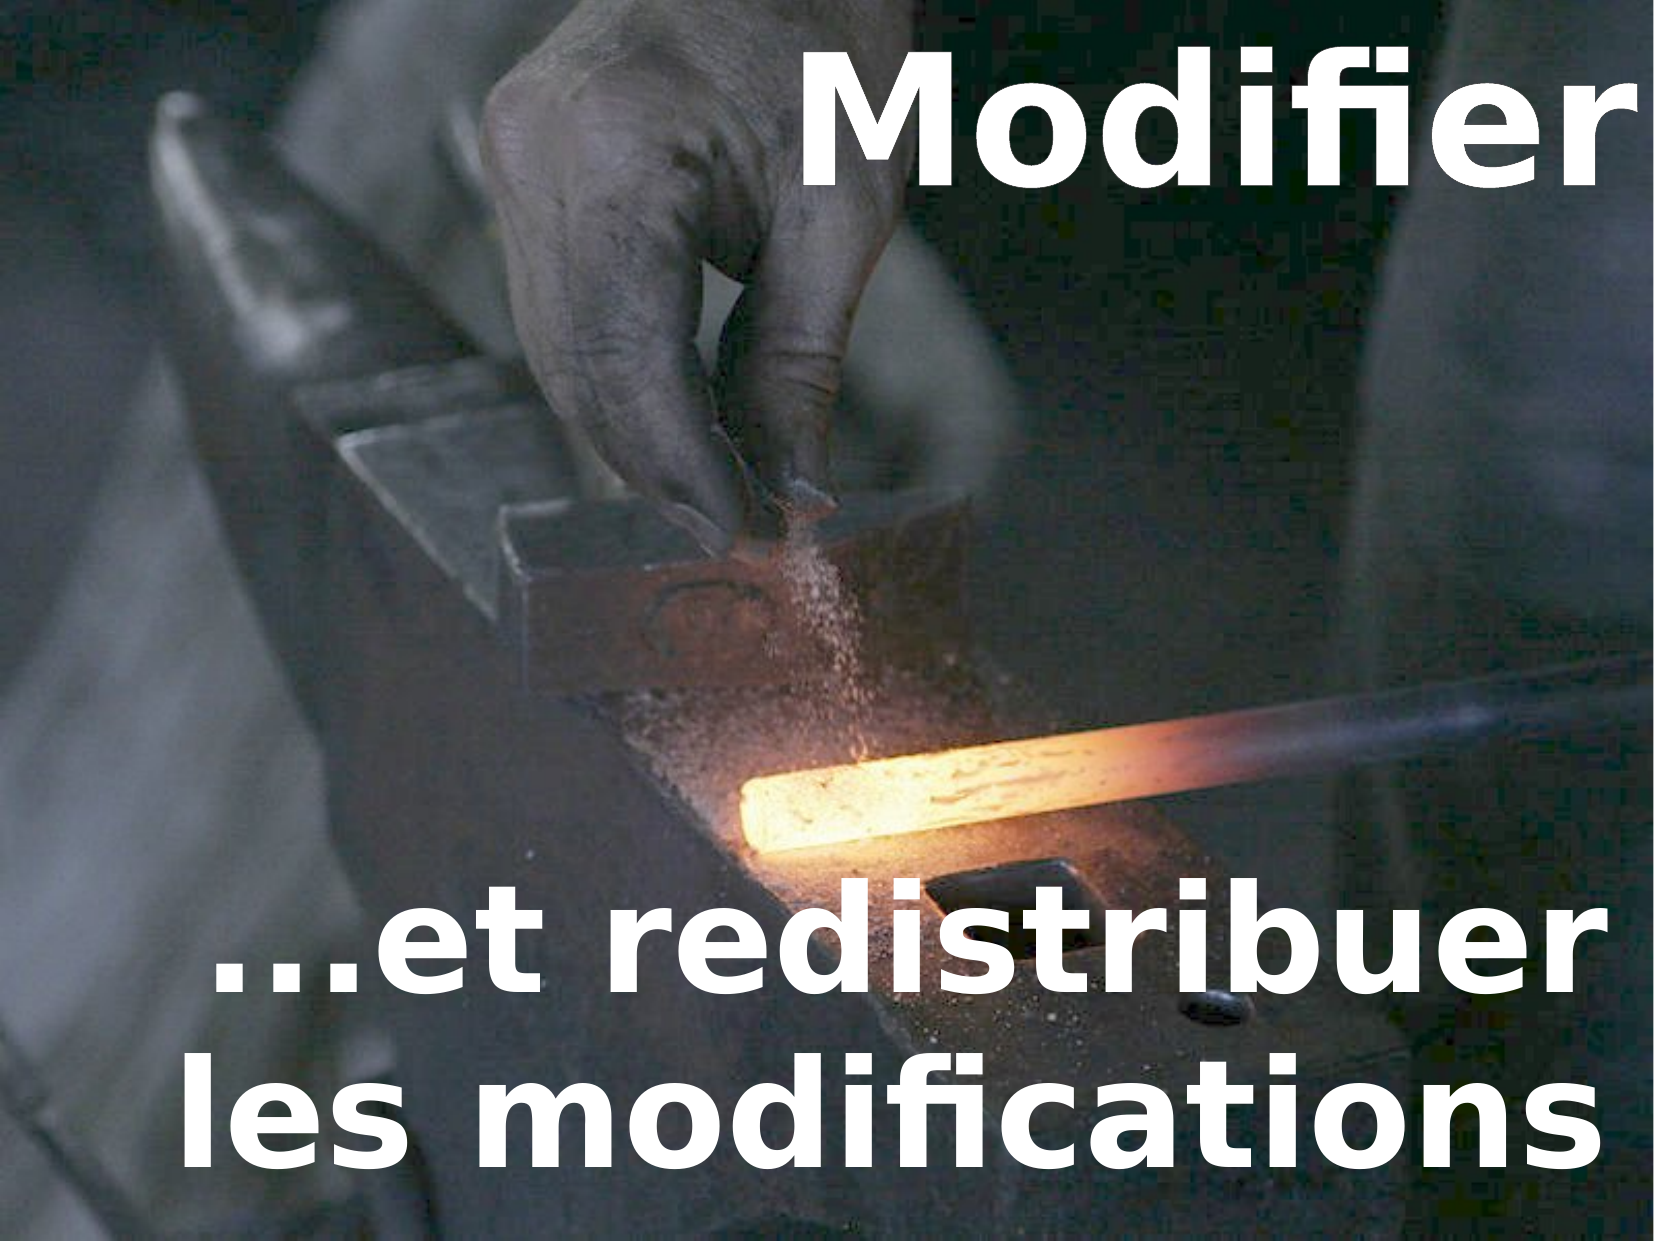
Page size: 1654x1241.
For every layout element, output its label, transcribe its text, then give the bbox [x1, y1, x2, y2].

text_box Modifier [708, 8, 1654, 237]
picture [0, 0, 1654, 1241]
text_box ...et redistribuer les modifications [29, 846, 1625, 1211]
